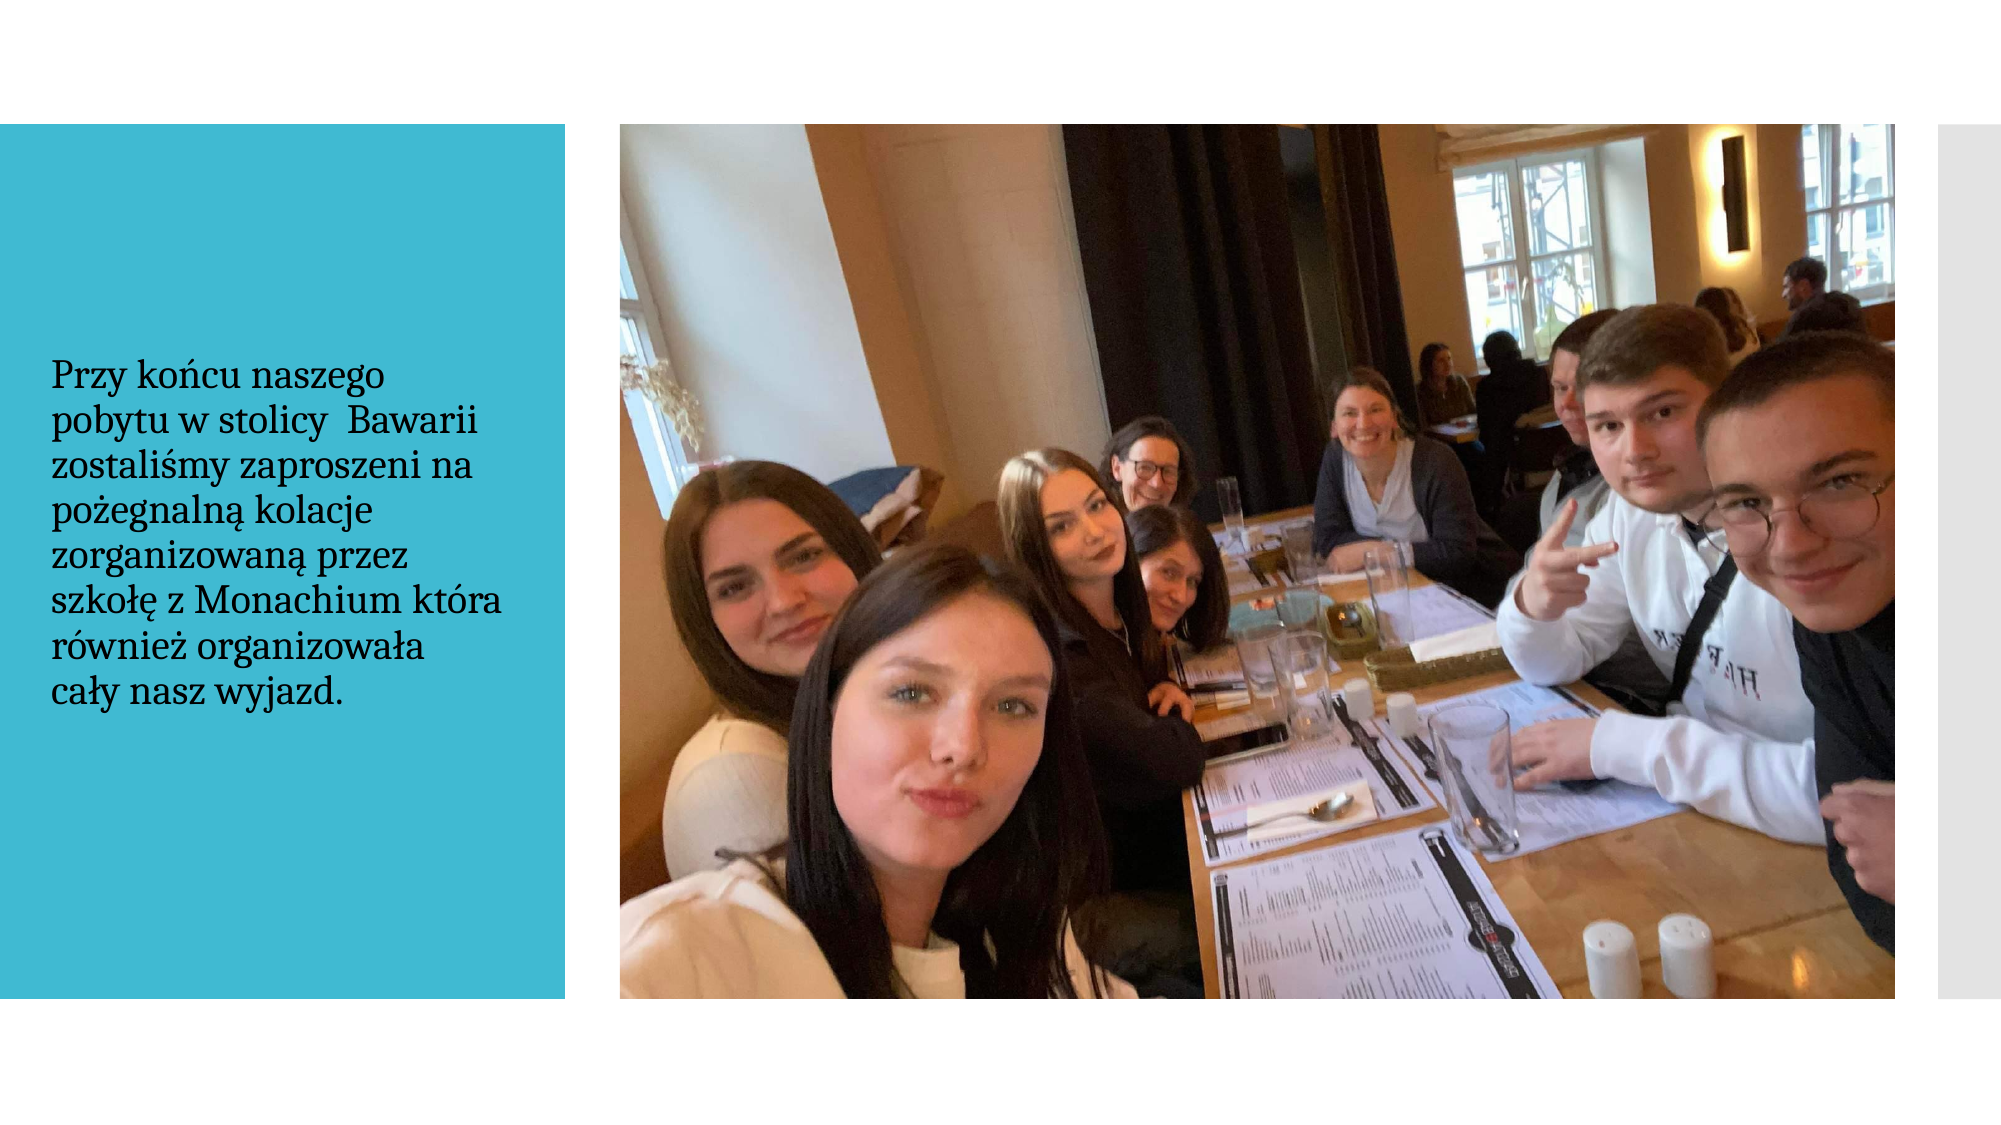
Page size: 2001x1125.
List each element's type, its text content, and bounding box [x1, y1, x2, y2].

picture [619, 124, 1895, 999]
list Przy końcu naszego pobytu w stolicy Bawarii zostaliśmy zaproszeni na pożegnalną kolacje zorganizowaną przez szkołę z Monachium która również organizowała cały nasz wyjazd. [35, 345, 520, 782]
